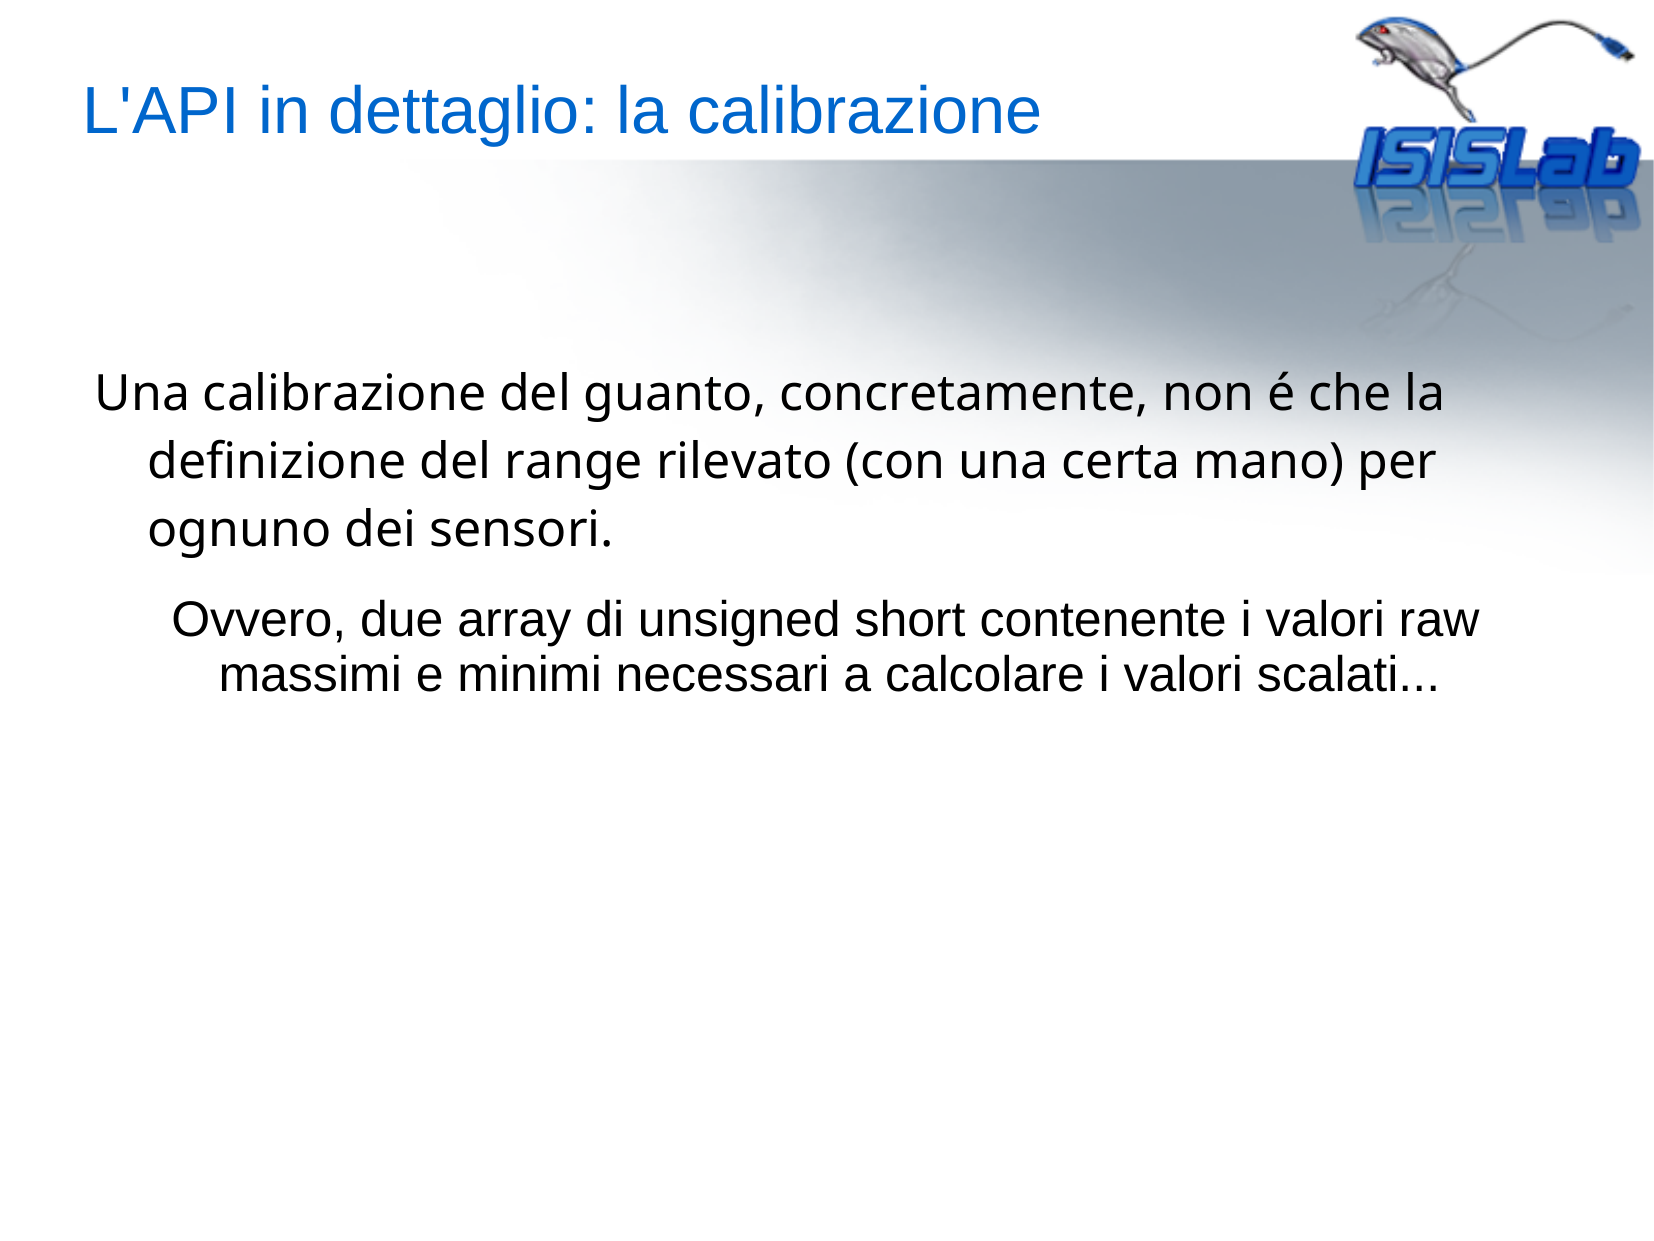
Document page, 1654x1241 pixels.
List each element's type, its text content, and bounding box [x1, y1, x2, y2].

list [82, 290, 1571, 1109]
title L'API in dettaglio: la calibrazione [82, 46, 1572, 175]
list Una calibrazione del guanto, concretamente, non é che la definizione del range rilevato (con una certa mano) per ognuno dei sensori. Ovvero, due array di unsigned short contenente i valori raw massimi e minimi necessari a calcolare i valori scalati... [76, 236, 1565, 1040]
picture [0, 0, 1654, 1241]
